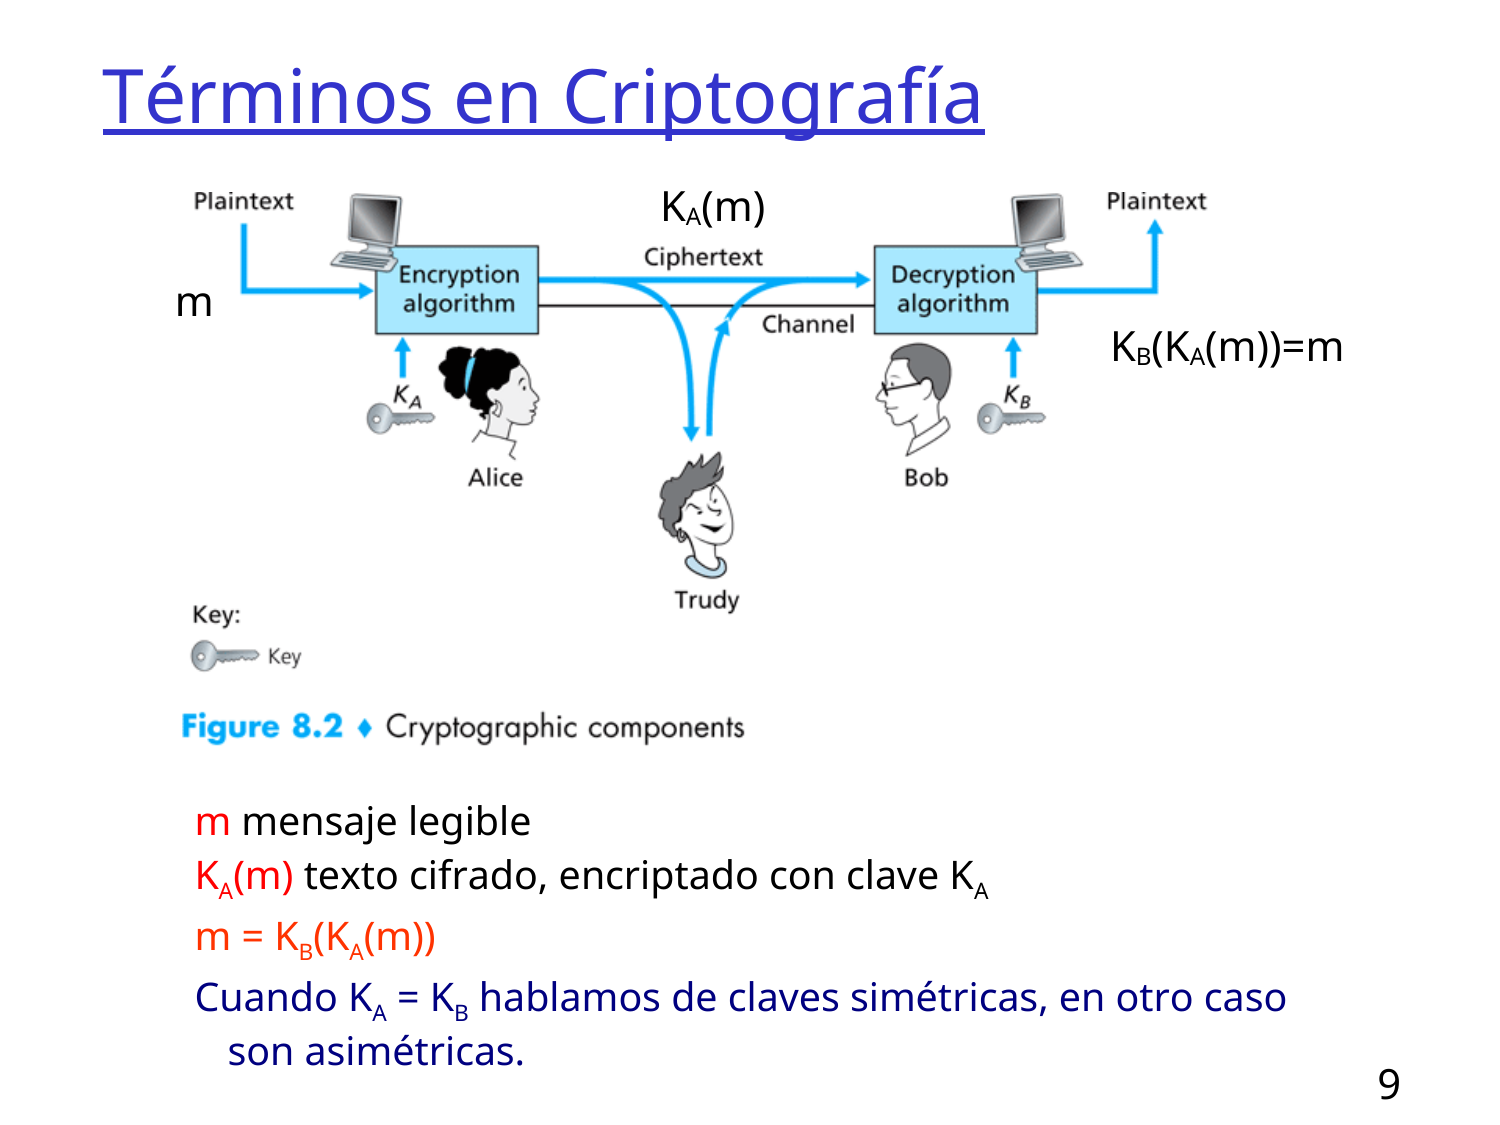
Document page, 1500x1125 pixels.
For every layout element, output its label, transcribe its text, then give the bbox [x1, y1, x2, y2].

list m mensaje legible KA(m) texto cifrado, encriptado con clave KA m = KB(KA(m)) Cuando KA = KB hablamos de claves simétricas, en otro caso son asimétricas. [179, 788, 1355, 1083]
text_box KA(m) [645, 172, 793, 252]
text_box KB(KA(m))=m [1095, 312, 1395, 392]
title Términos en Criptografía [87, 0, 1363, 209]
text_box m [160, 267, 231, 333]
picture [181, 192, 1209, 750]
